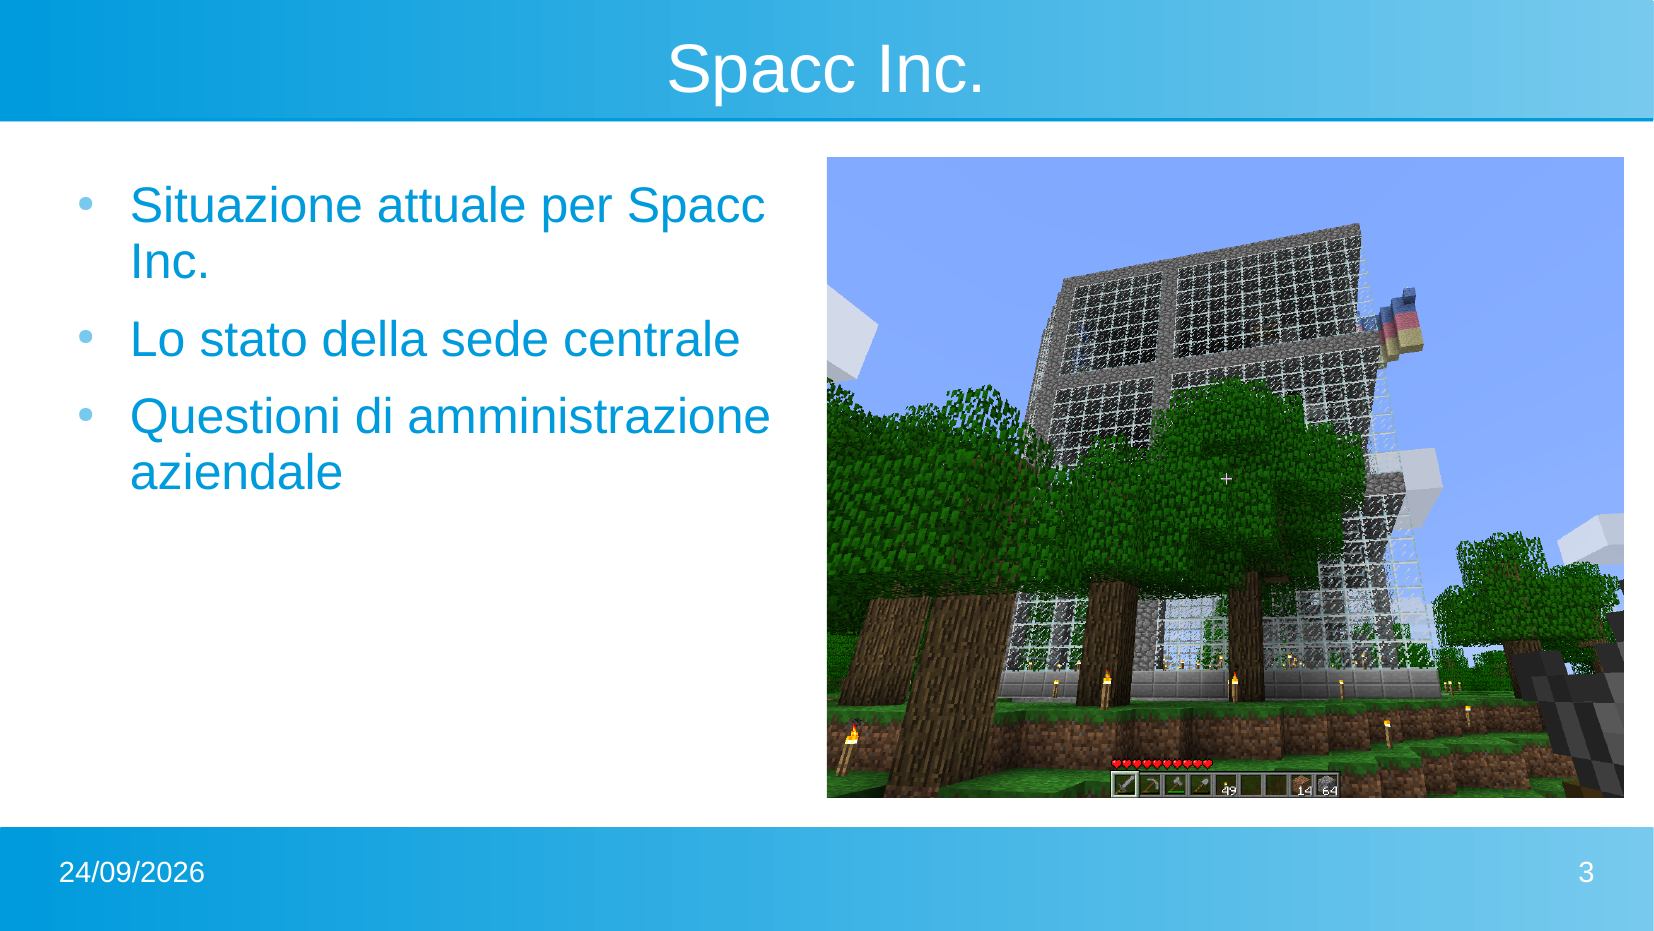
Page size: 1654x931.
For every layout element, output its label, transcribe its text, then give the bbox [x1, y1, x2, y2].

list Situazione attuale per Spacc Inc. Lo stato della sede centrale Questioni di amministrazione aziendale [59, 177, 809, 768]
title Spacc Inc. [59, 29, 1595, 108]
picture [826, 157, 1624, 798]
